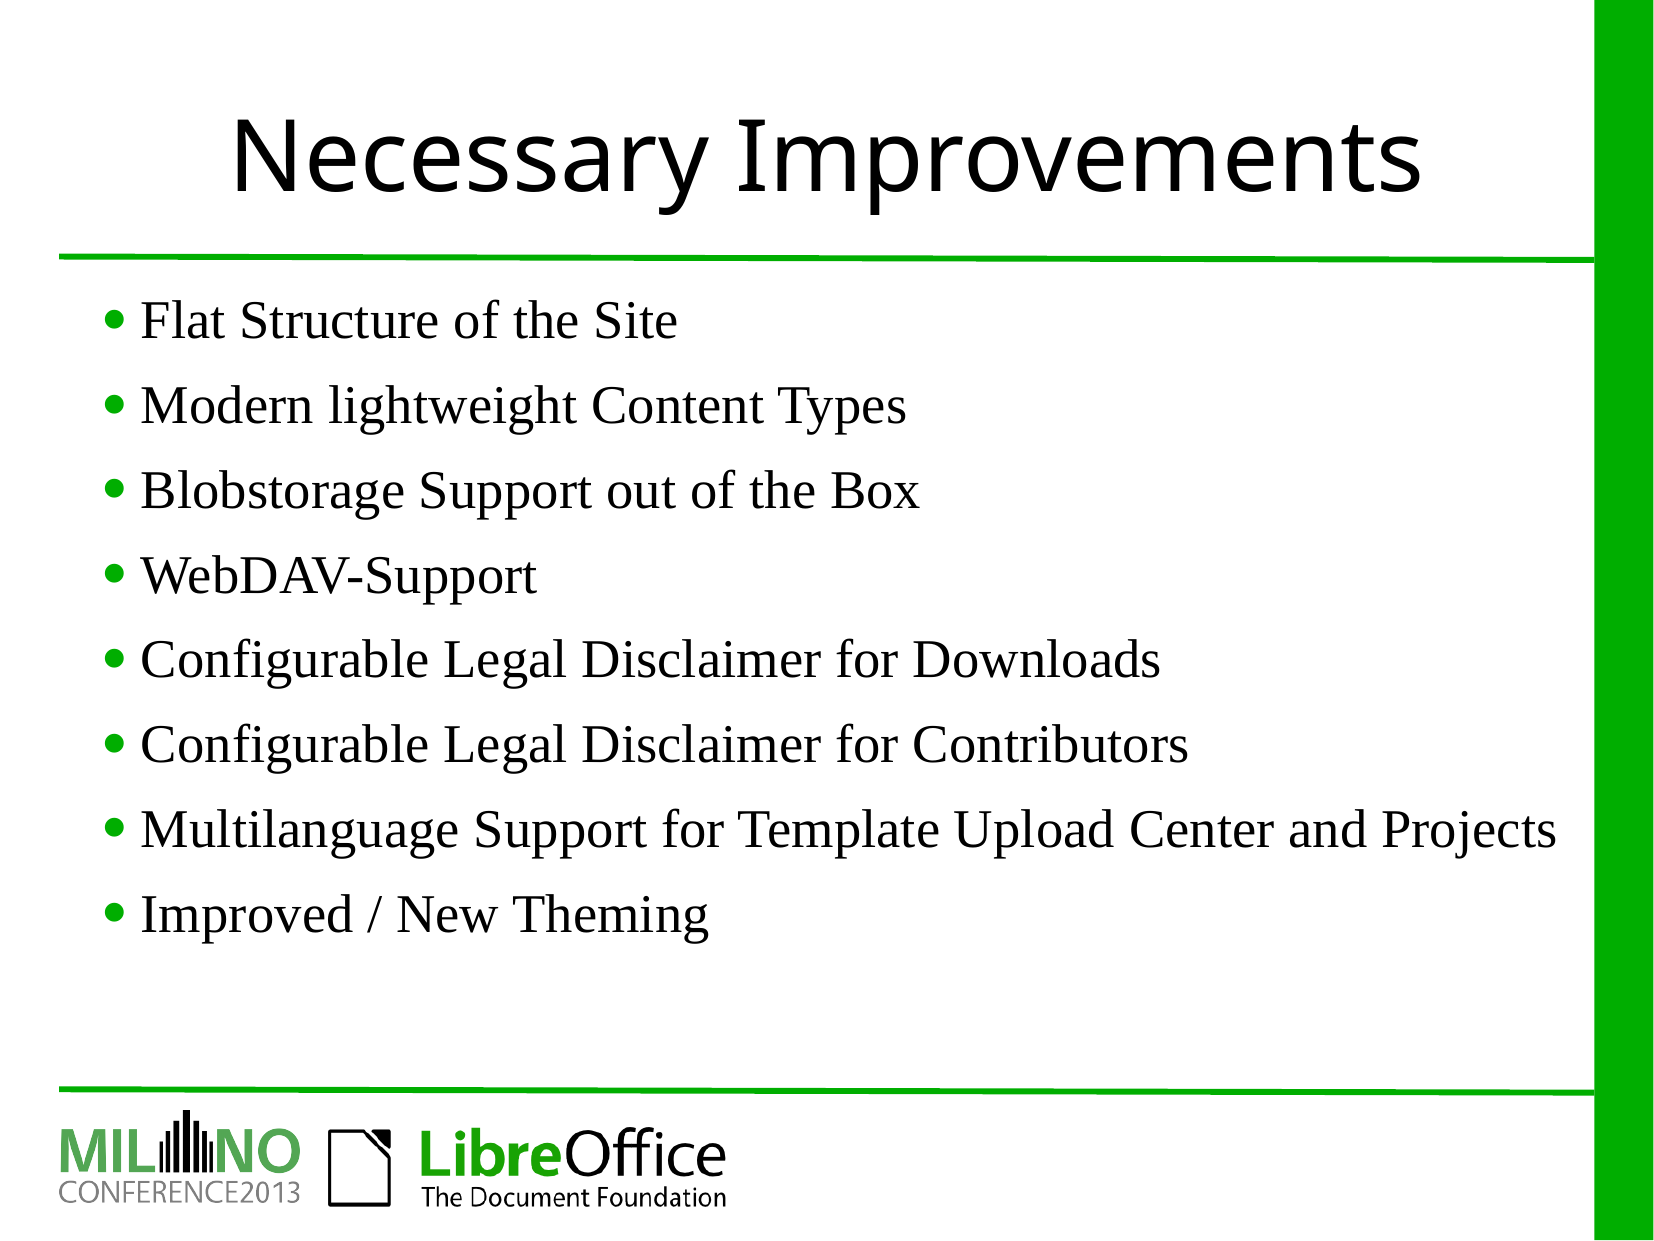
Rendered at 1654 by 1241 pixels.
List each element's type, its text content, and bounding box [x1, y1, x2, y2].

picture [59, 1092, 756, 1241]
title Necessary Improvements [82, 49, 1571, 257]
list Flat Structure of the Site Modern lightweight Content Types Blobstorage Support out of the Box WebDAV-Support Configurable Legal Disclaimer for Downloads Configurable Legal Disclaimer for Contributors Multilanguage Support for Template Upload Center and Projects Improved / New Theming [82, 290, 1571, 1010]
